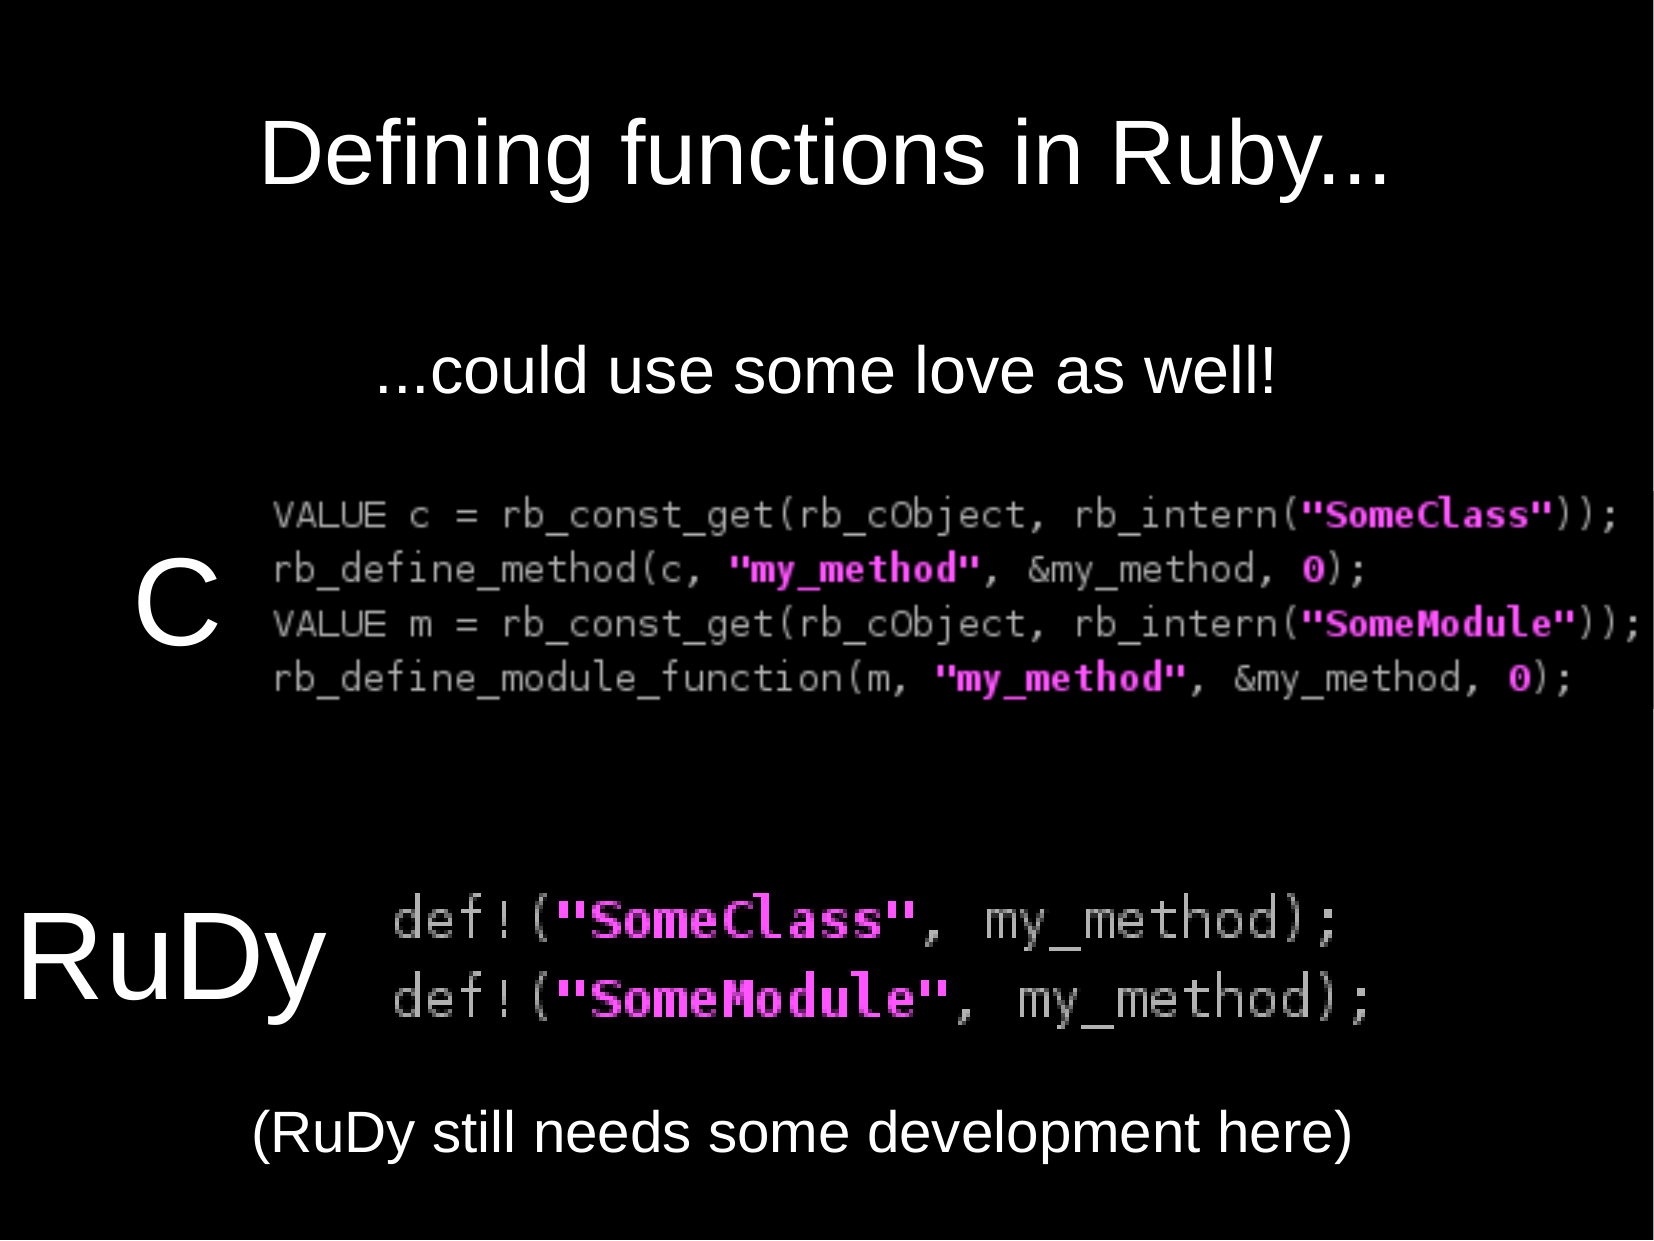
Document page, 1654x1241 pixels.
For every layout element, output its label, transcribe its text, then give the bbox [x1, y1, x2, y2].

subtitle ...could use some love as well! [82, 297, 1571, 443]
picture [266, 491, 1654, 709]
text_box RuDy [0, 878, 355, 1034]
picture [383, 885, 1382, 1034]
text_box (RuDy still needs some development here) [236, 1092, 1388, 1173]
title Defining functions in Ruby... [82, 56, 1571, 250]
text_box C [118, 524, 237, 680]
